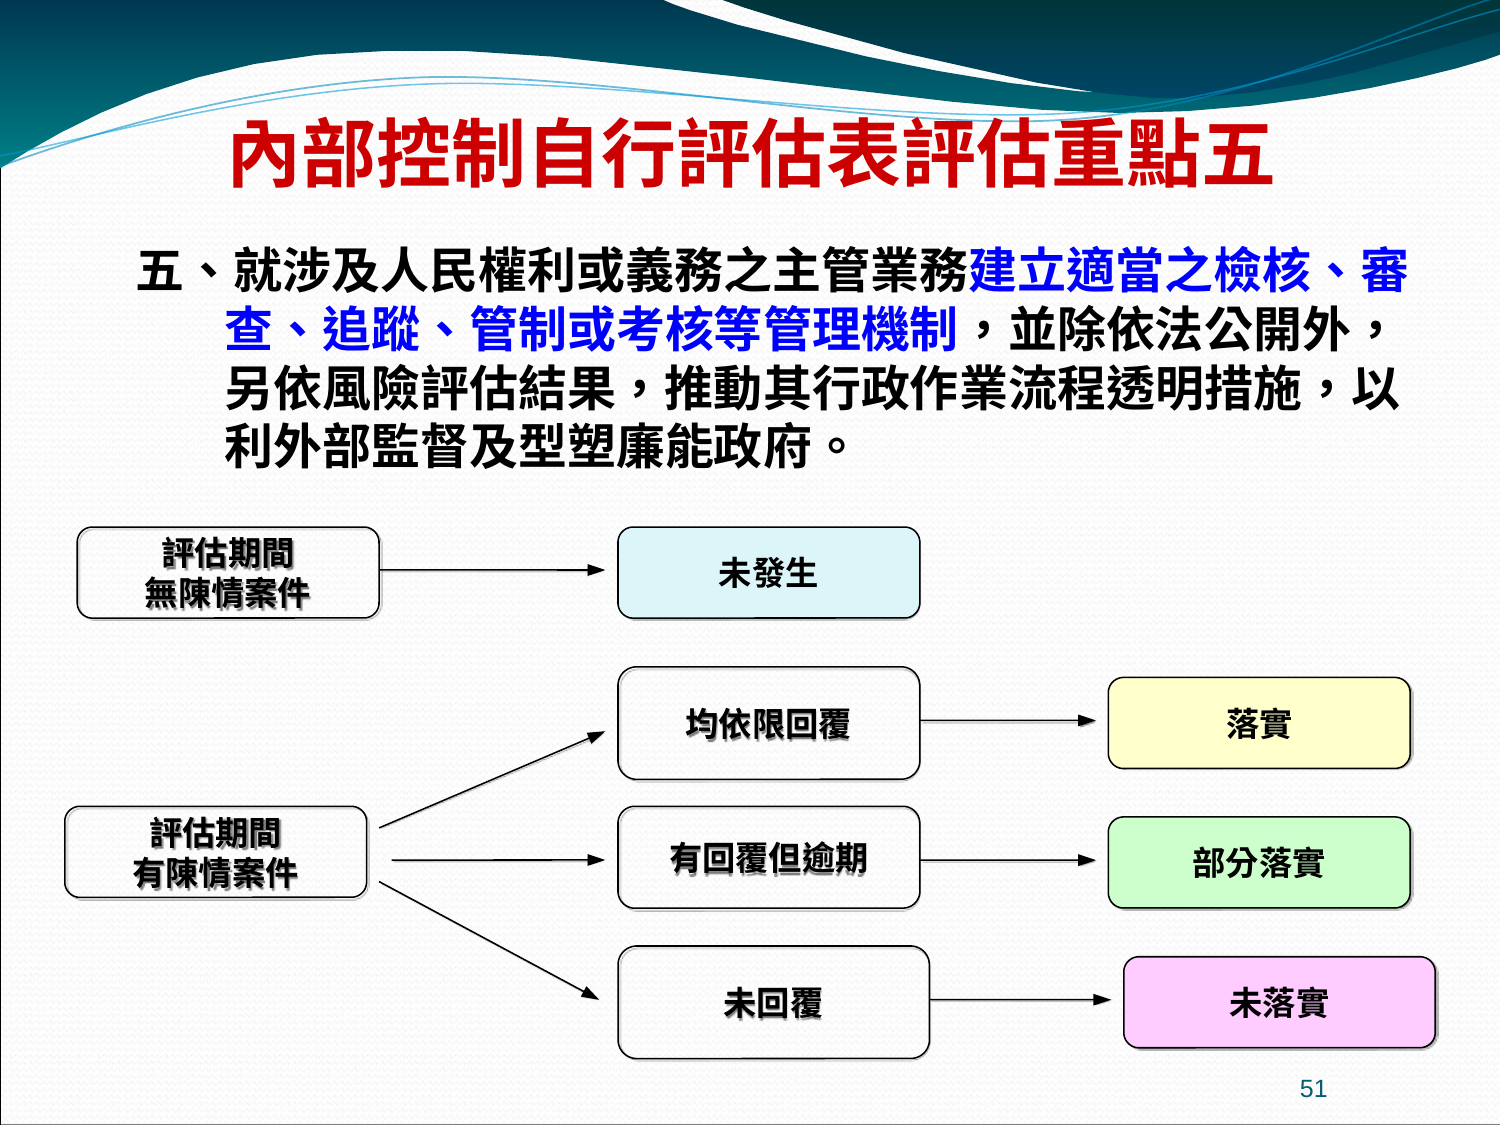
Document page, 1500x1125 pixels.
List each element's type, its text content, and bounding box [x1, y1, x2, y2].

text_box 未發生 [618, 527, 920, 619]
text_box 有回覆但逾期 [618, 806, 920, 909]
text_box [1299, 1047, 1426, 1103]
text_box 均依限回覆 [618, 666, 920, 780]
title 內部控制自行評估表評估重點五 [76, 42, 1427, 197]
text_box 部分落實 [1108, 816, 1411, 908]
text_box 評估期間 無陳情案件 [77, 527, 380, 619]
text_box 評估期間 有陳情案件 [64, 806, 367, 898]
list 五、就涉及人民權利或義務之主管業務建立適當之檢核、審 查、追蹤、管制或考核等管理機制，並除依法公開外， 另依風險評估結果，推動其行政作業流程透明措施，以 利外部監督及型塑廉能政府。 [76, 231, 1427, 504]
text_box 未落實 [1123, 956, 1436, 1048]
text_box 落實 [1108, 677, 1411, 769]
text_box 未回覆 [618, 946, 930, 1059]
